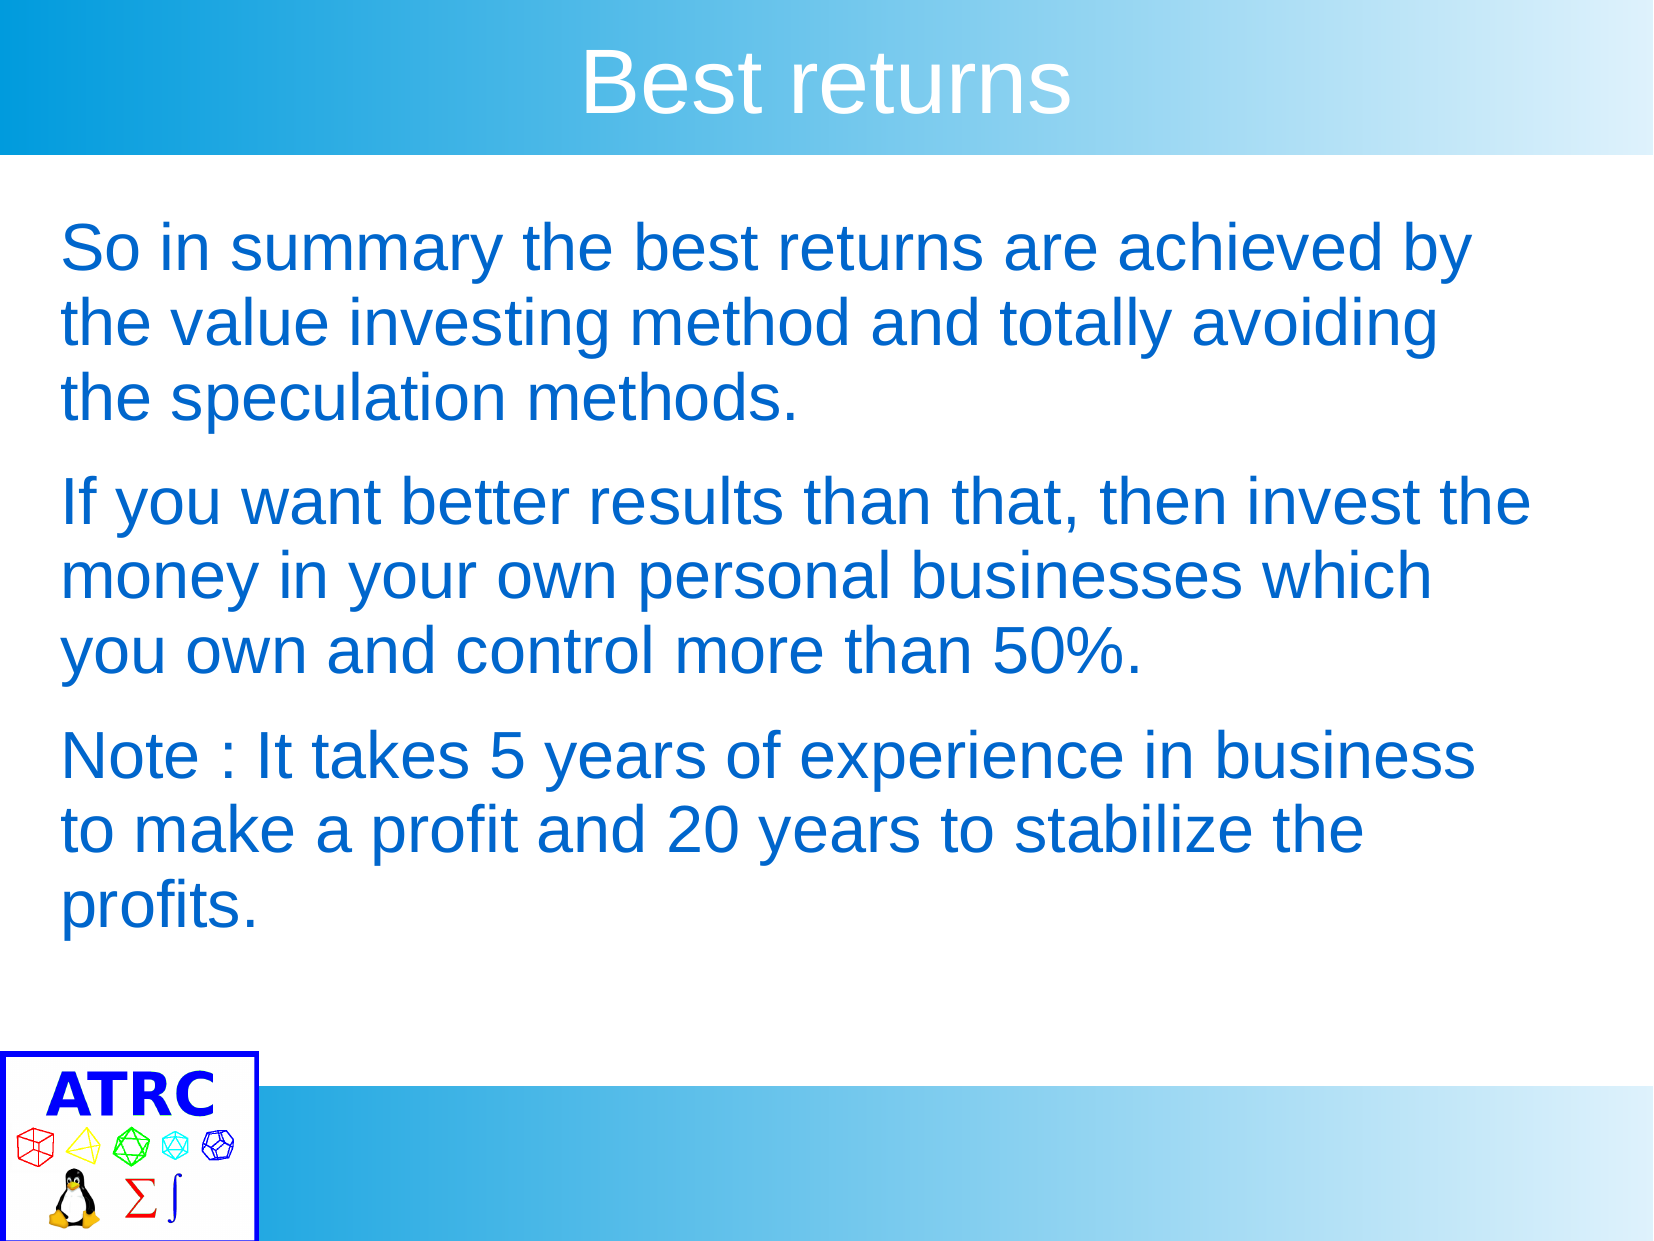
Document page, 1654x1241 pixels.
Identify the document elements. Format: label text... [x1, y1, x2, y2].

title Best returns [82, 30, 1571, 135]
list So in summary the best returns are achieved by the value investing method and totally avoiding the speculation methods. If you want better results than that, then invest the money in your own personal businesses which you own and control more than 50%. Note : It takes 5 years of experience in business to make a profit and 20 years to stabilize the profits. [60, 210, 1549, 930]
picture [0, 1051, 259, 1241]
